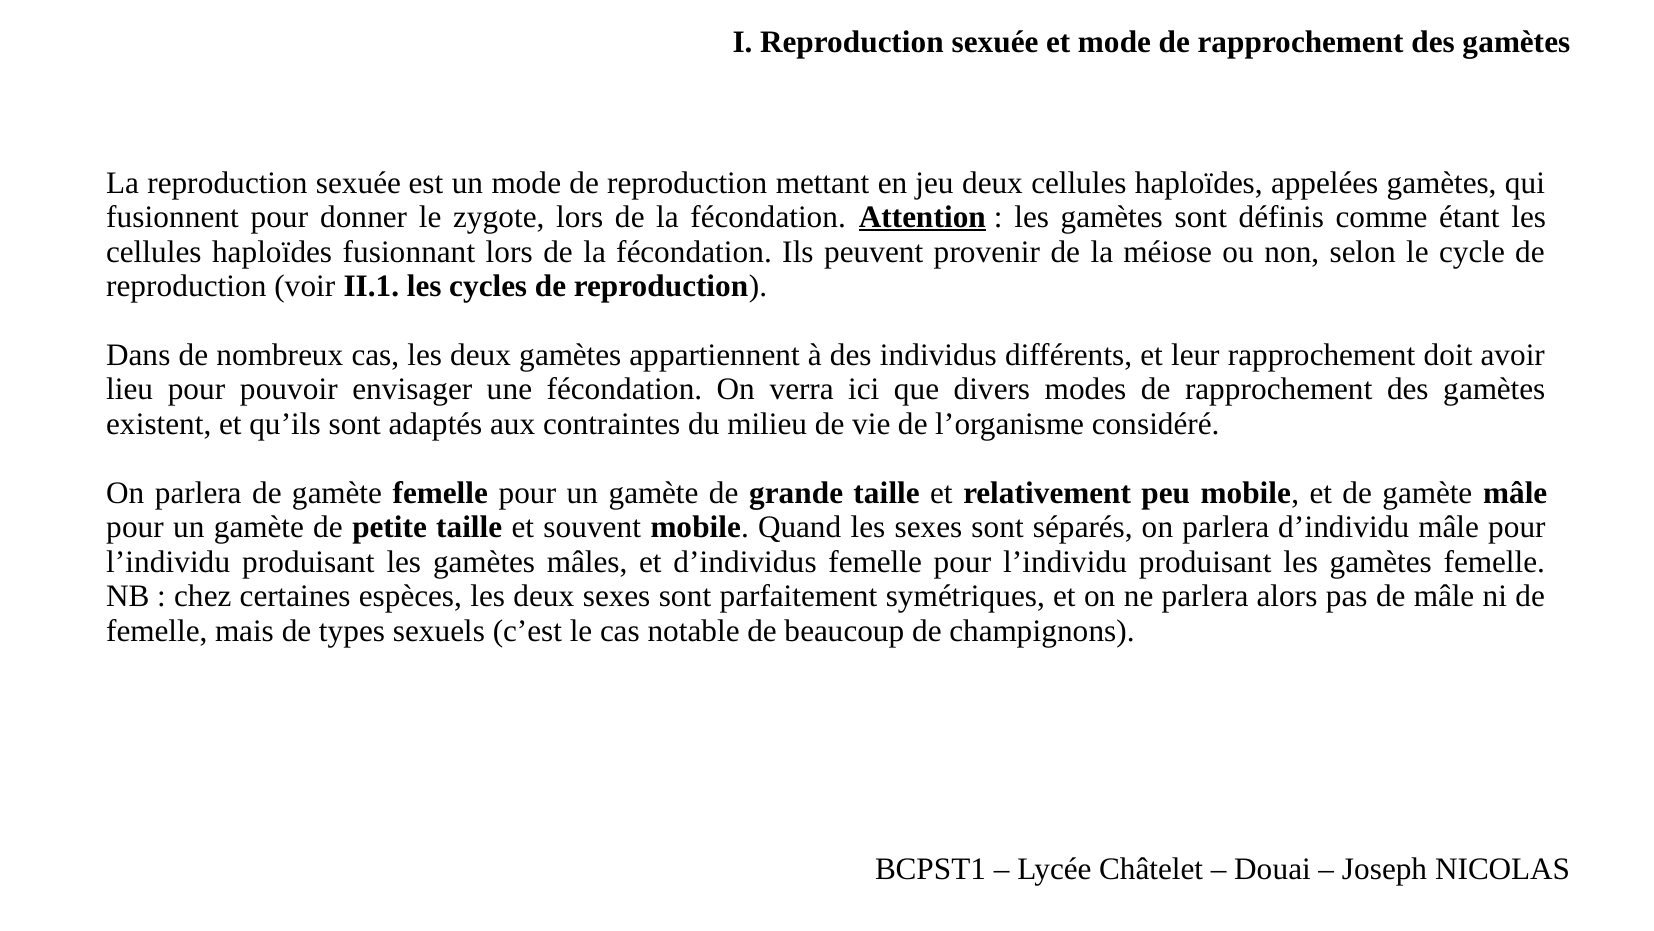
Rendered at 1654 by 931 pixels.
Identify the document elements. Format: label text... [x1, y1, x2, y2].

text_box La reproduction sexuée est un mode de reproduction mettant en jeu deux cellules haploïdes, appelées gamètes, qui fusionnent pour donner le zygote, lors de la fécondation. Attention : les gamètes sont définis comme étant les cellules haploïdes fusionnant lors de la fécondation. Ils peuvent provenir de la méiose ou non, selon le cycle de reproduction (voir II.1. les cycles de reproduction). Dans de nombreux cas, les deux gamètes appartiennent à des individus différents, et leur rapprochement doit avoir lieu pour pouvoir envisager une fécondation. On verra ici que divers modes de rapprochement des gamètes existent, et qu’ils sont adaptés aux contraintes du milieu de vie de l’organisme considéré. On parlera de gamète femelle pour un gamète de grande taille et relativement peu mobile, et de gamète mâle pour un gamète de petite taille et souvent mobile. Quand les sexes sont séparés, on parlera d’individu mâle pour l’individu produisant les gamètes mâles, et d’individus femelle pour l’individu produisant les gamètes femelle. NB : chez certaines espèces, les deux sexes sont parfaitement symétriques, et on ne parlera alors pas de mâle ni de femelle, mais de types sexuels (c’est le cas notable de beaucoup de champignons). [106, 165, 1548, 824]
text_box I. Reproduction sexuée et mode de rapprochement des gamètes [401, 5, 1572, 78]
text_box BCPST1 – Lycée Châtelet – Douai – Joseph NICOLAS [637, 832, 1571, 905]
